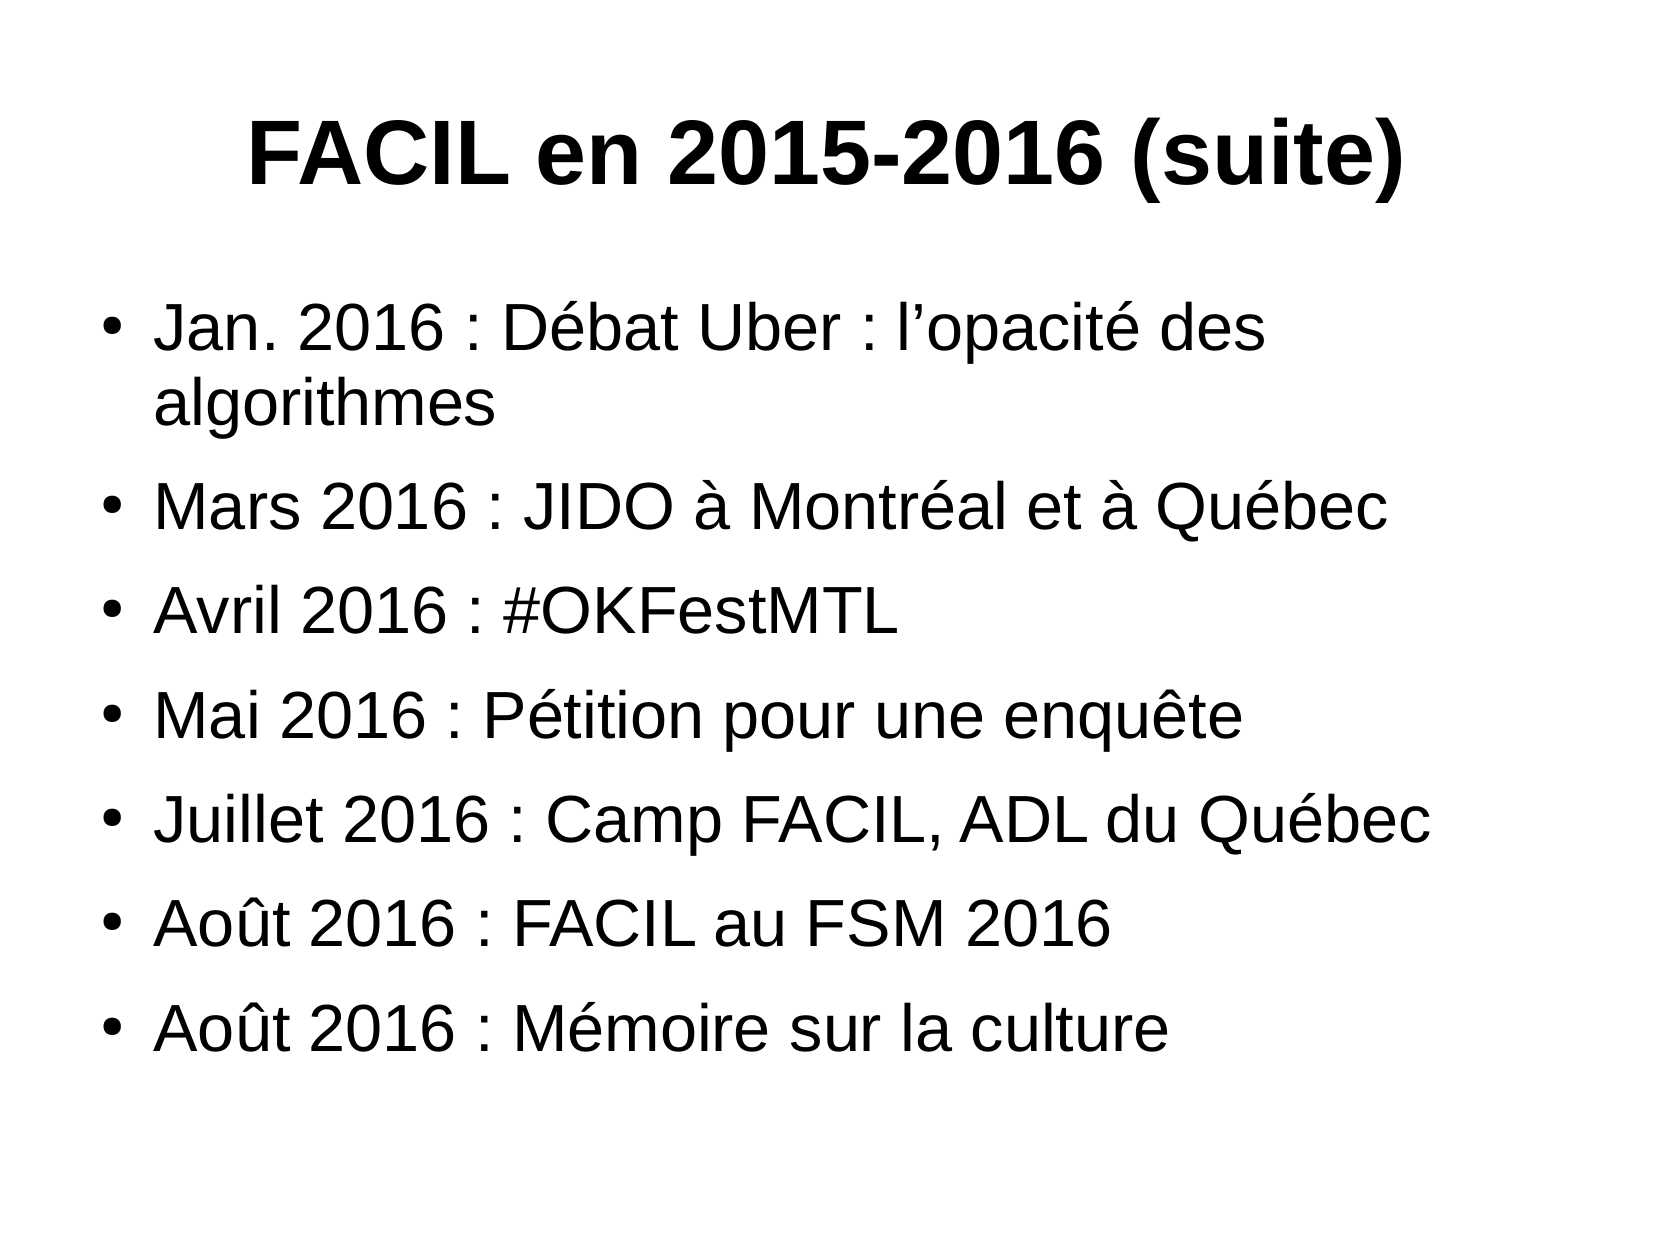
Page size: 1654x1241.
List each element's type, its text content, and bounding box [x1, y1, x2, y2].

list Jan. 2016 : Débat Uber : l’opacité des algorithmes Mars 2016 : JIDO à Montréal et à Québec Avril 2016 : #OKFestMTL Mai 2016 : Pétition pour une enquête Juillet 2016 : Camp FACIL, ADL du Québec Août 2016 : FACIL au FSM 2016 Août 2016 : Mémoire sur la culture [82, 290, 1538, 1158]
title FACIL en 2015-2016 (suite) [82, 49, 1571, 257]
